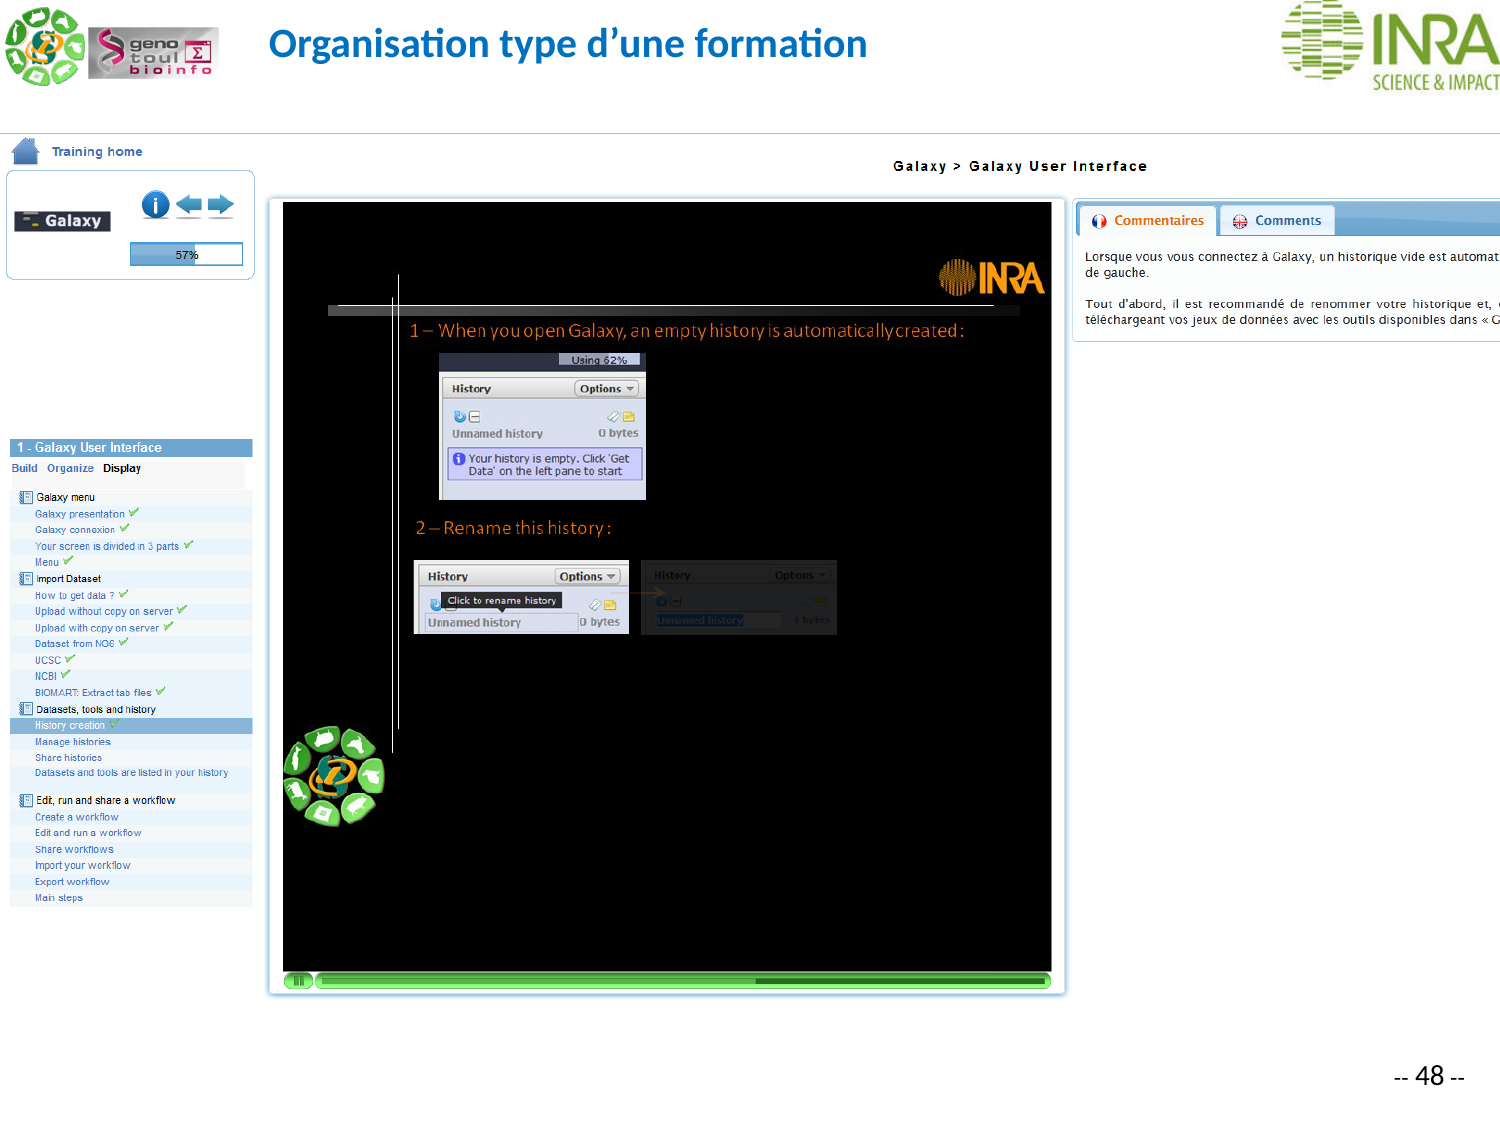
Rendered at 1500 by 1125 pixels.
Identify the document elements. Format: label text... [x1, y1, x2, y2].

text_box Organisation type d’une formation [253, 19, 1270, 86]
picture [1281, 0, 1500, 110]
picture [0, 133, 1500, 1015]
picture [5, 7, 85, 86]
picture [88, 27, 219, 79]
